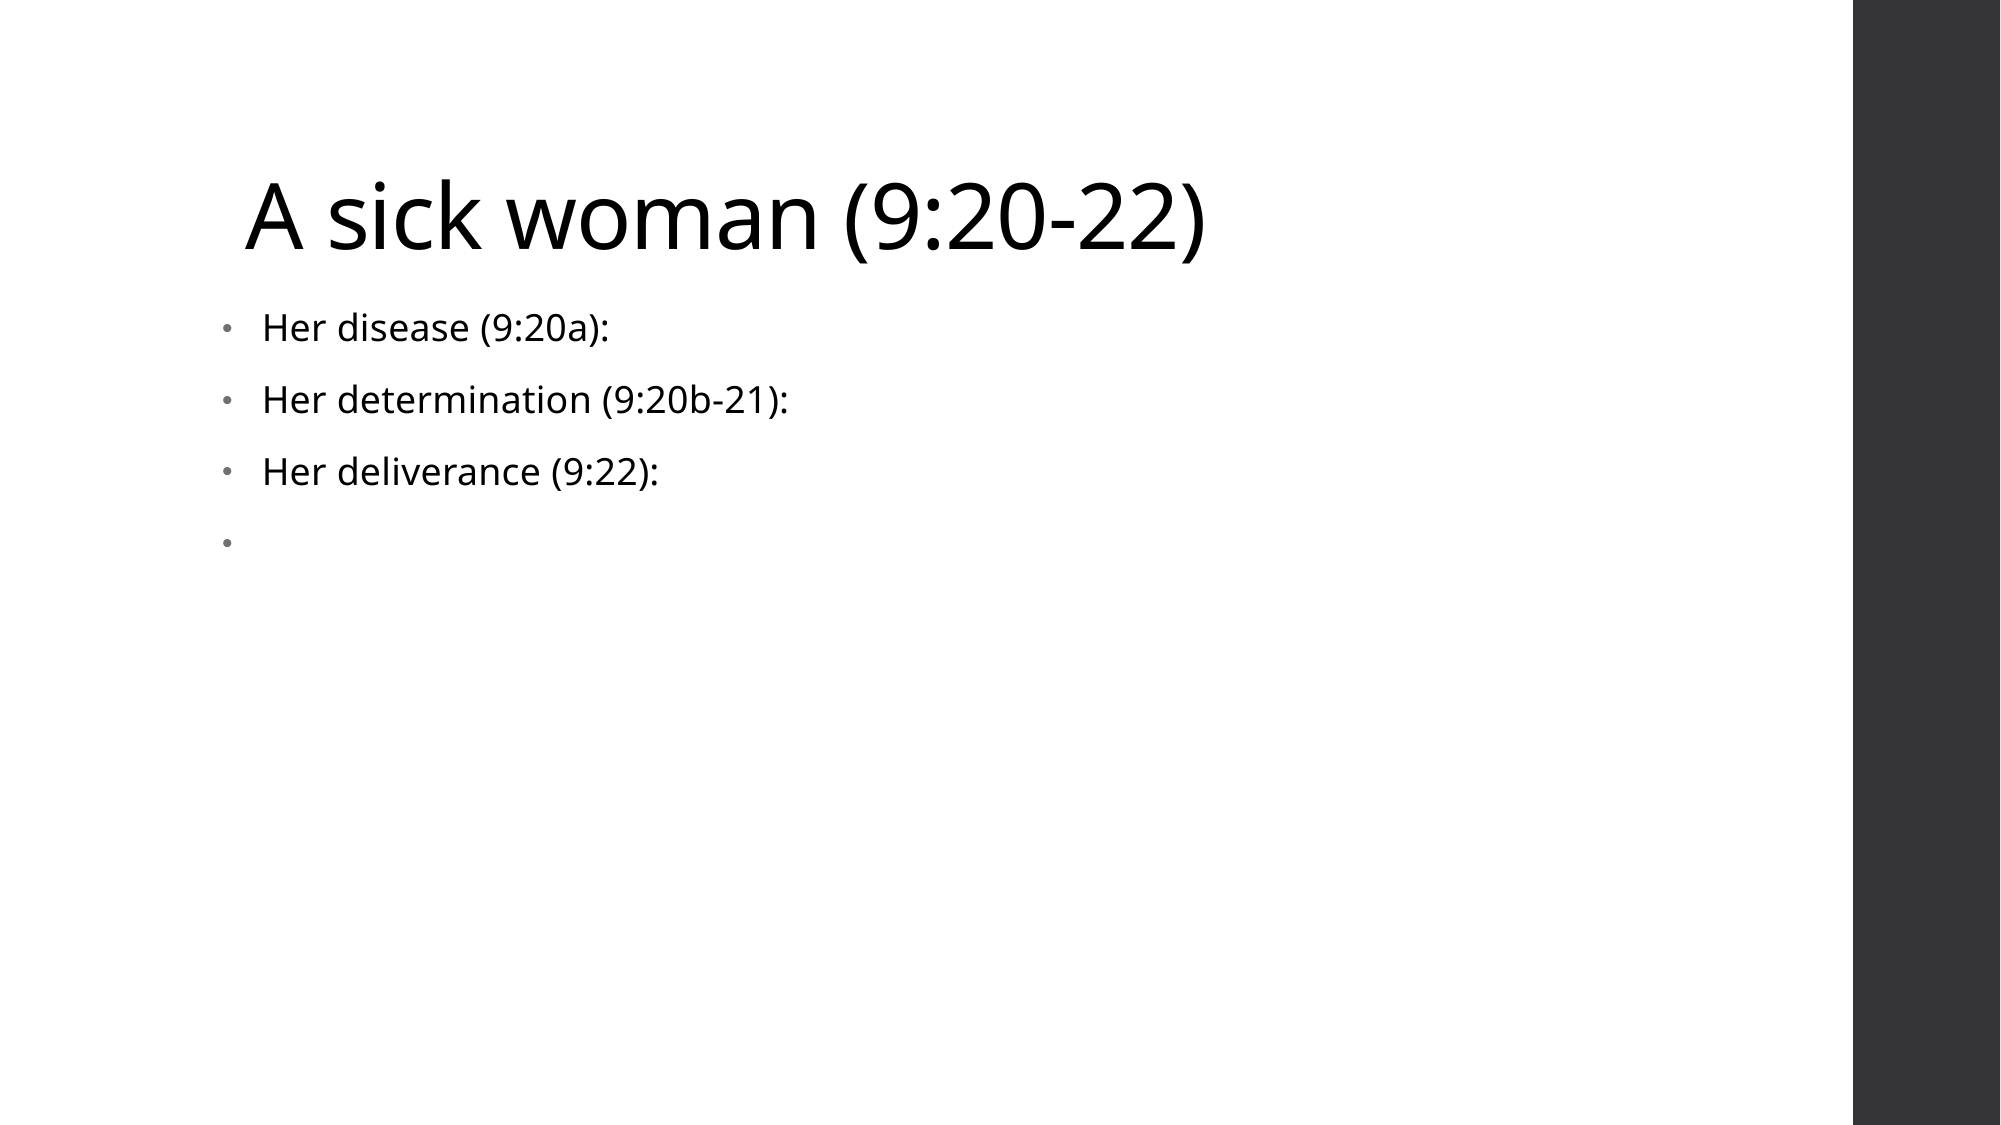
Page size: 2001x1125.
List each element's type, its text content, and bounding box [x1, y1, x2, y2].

list Her disease (9:20a): Her determination (9:20b-21): Her deliverance (9:22): [206, 299, 1617, 1014]
title A sick woman (9:20-22) [206, 60, 1797, 278]
